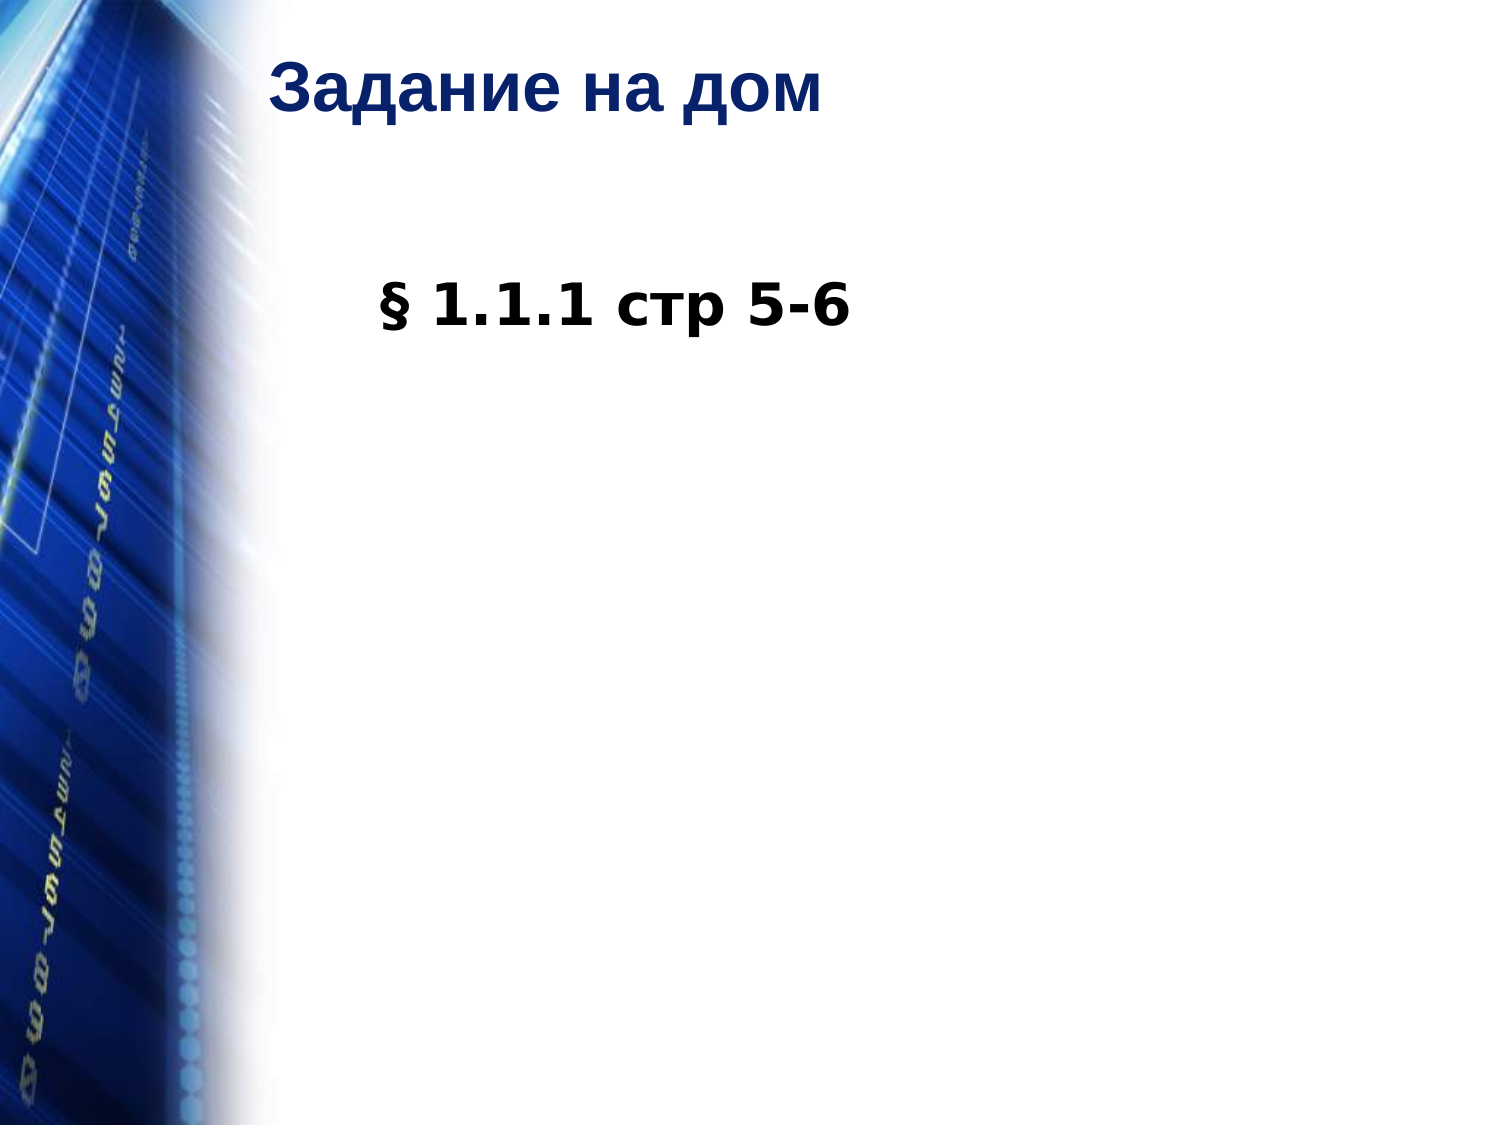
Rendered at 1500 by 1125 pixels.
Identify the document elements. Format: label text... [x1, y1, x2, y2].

title Задание на дом [253, 31, 1500, 135]
text_box § 1.1.1 стр 5-6 [366, 259, 1418, 706]
picture [0, 0, 1500, 1125]
